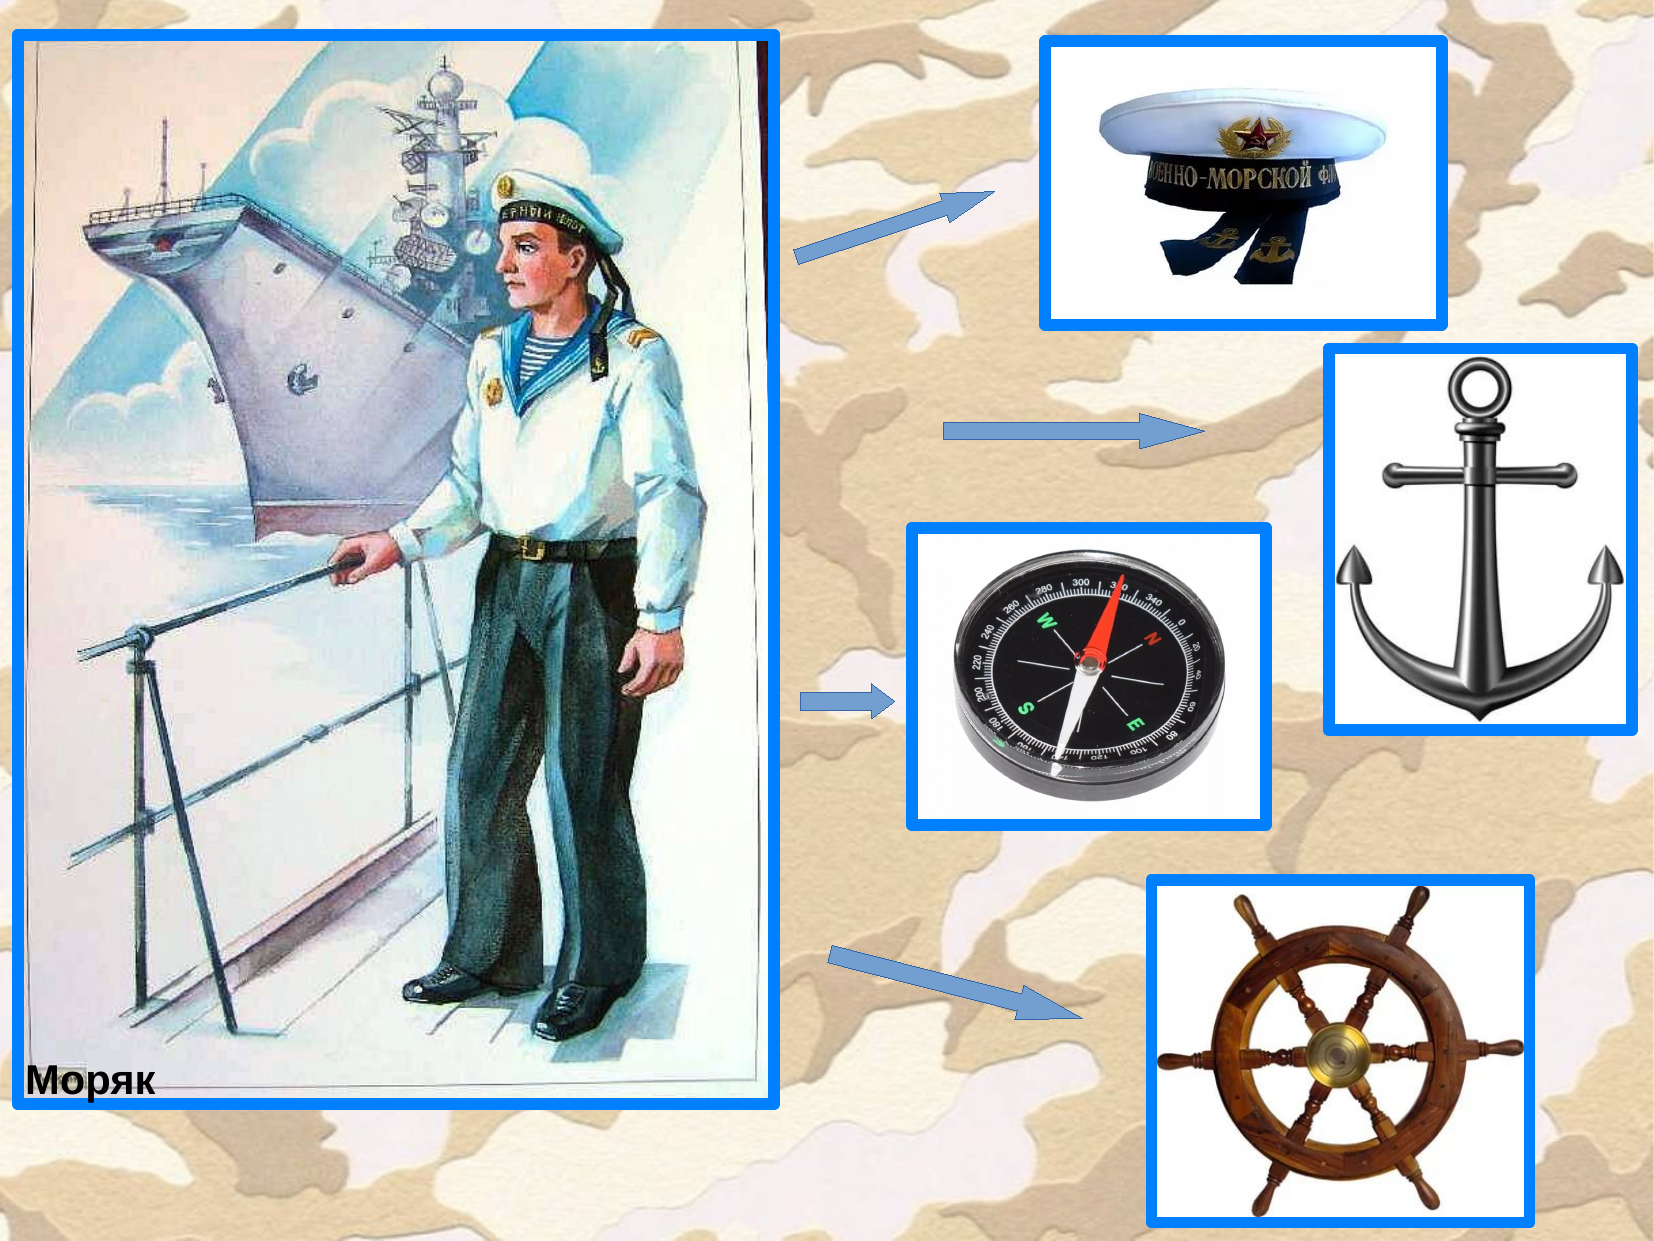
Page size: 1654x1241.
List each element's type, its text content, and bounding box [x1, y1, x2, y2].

text_box [793, 191, 995, 265]
text_box Моряк [3, 1049, 178, 1158]
text_box [800, 683, 895, 719]
text_box [827, 945, 1083, 1020]
picture [0, 0, 1654, 1241]
text_box [943, 413, 1205, 449]
